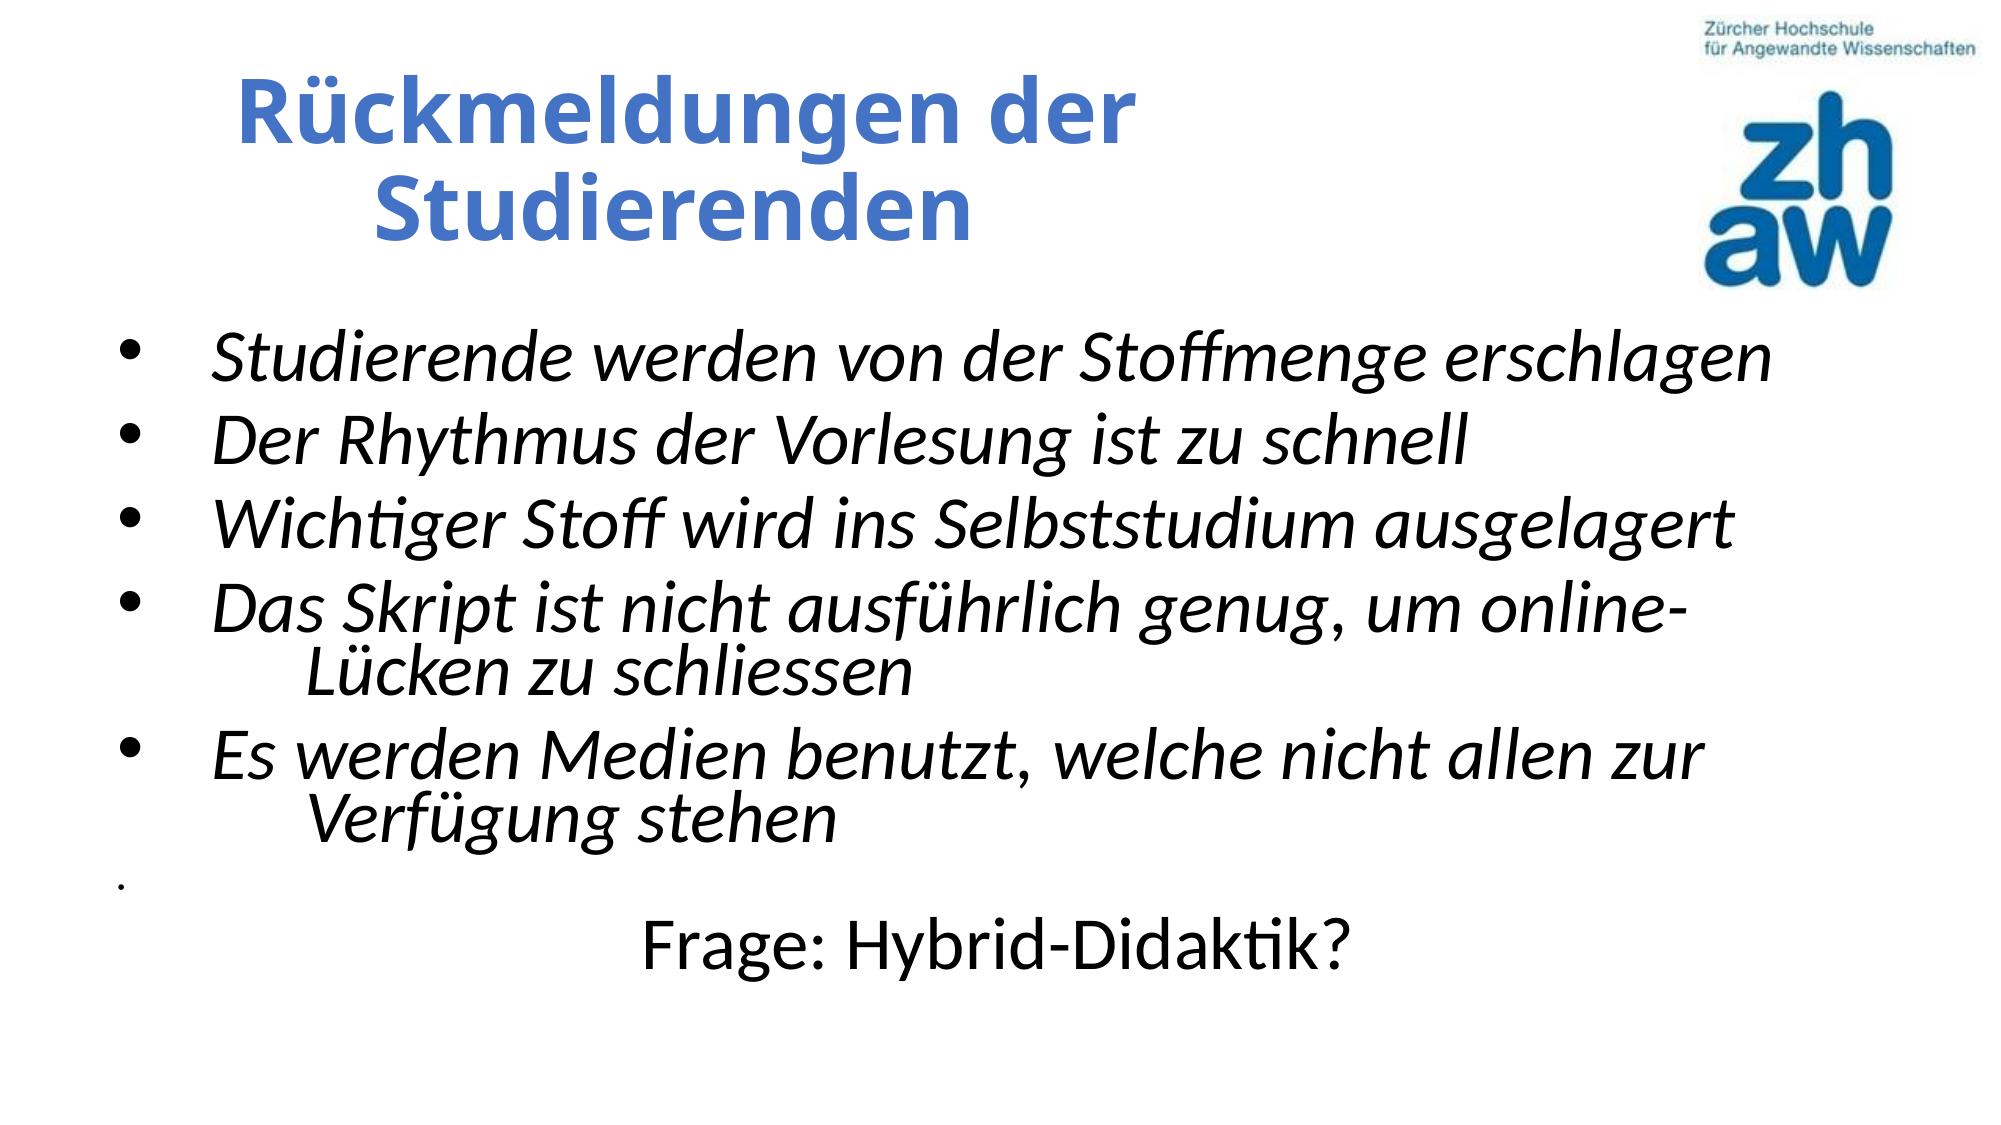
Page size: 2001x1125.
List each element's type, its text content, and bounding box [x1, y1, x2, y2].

picture [1698, 14, 1982, 295]
subtitle Studierende werden von der Stoffmenge erschlagen Der Rhythmus der Vorlesung ist zu schnell Wichtiger Stoff wird ins Selbststudium ausgelagert Das Skript ist nicht ausführlich genug, um online-Lücken zu schliessen Es werden Medien benutzt, welche nicht allen zur Verfügung stehen Frage: Hybrid-Didaktik? [102, 323, 1894, 1085]
title Rückmeldungen der Studierenden [56, 58, 1317, 170]
